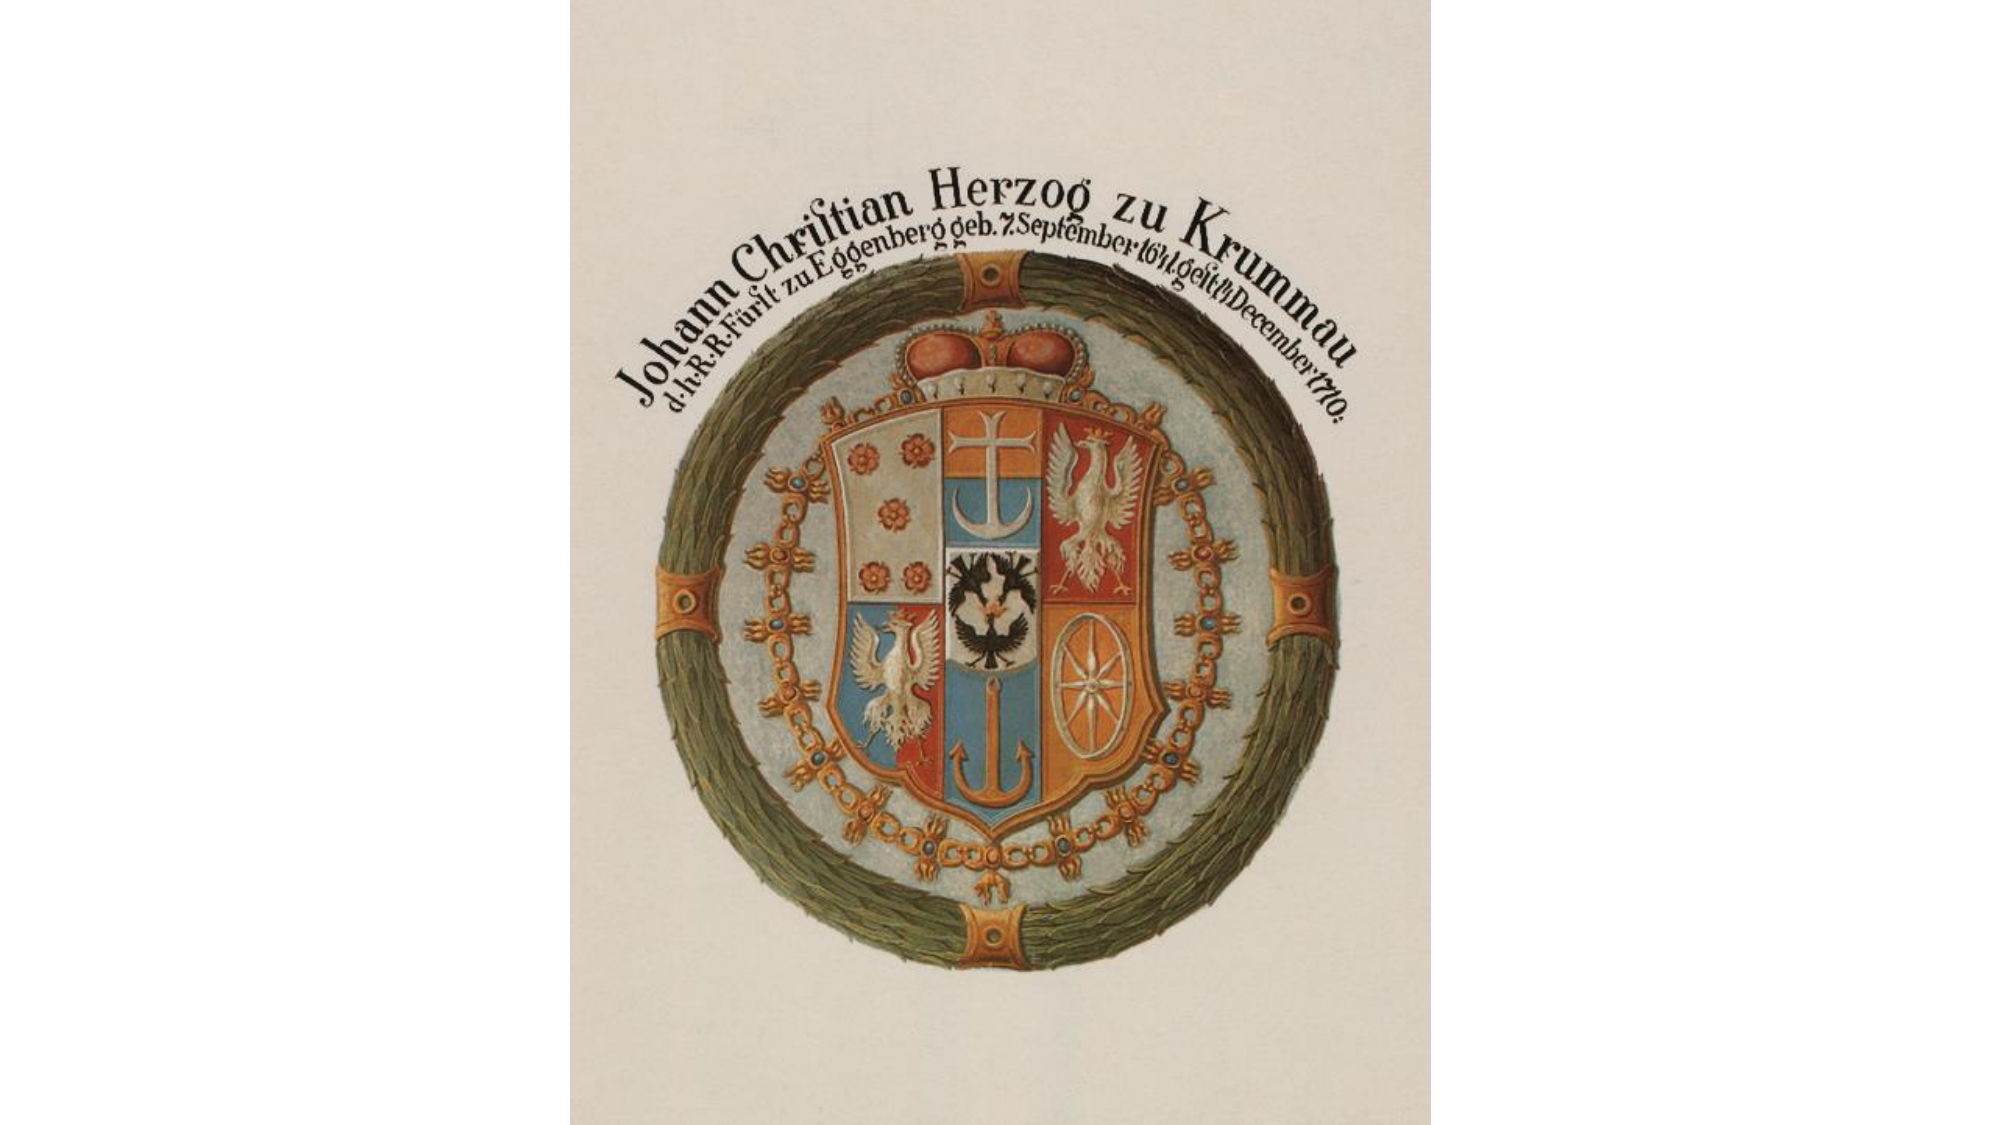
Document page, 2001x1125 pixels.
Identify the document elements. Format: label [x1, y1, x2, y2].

picture [570, 0, 1431, 1125]
